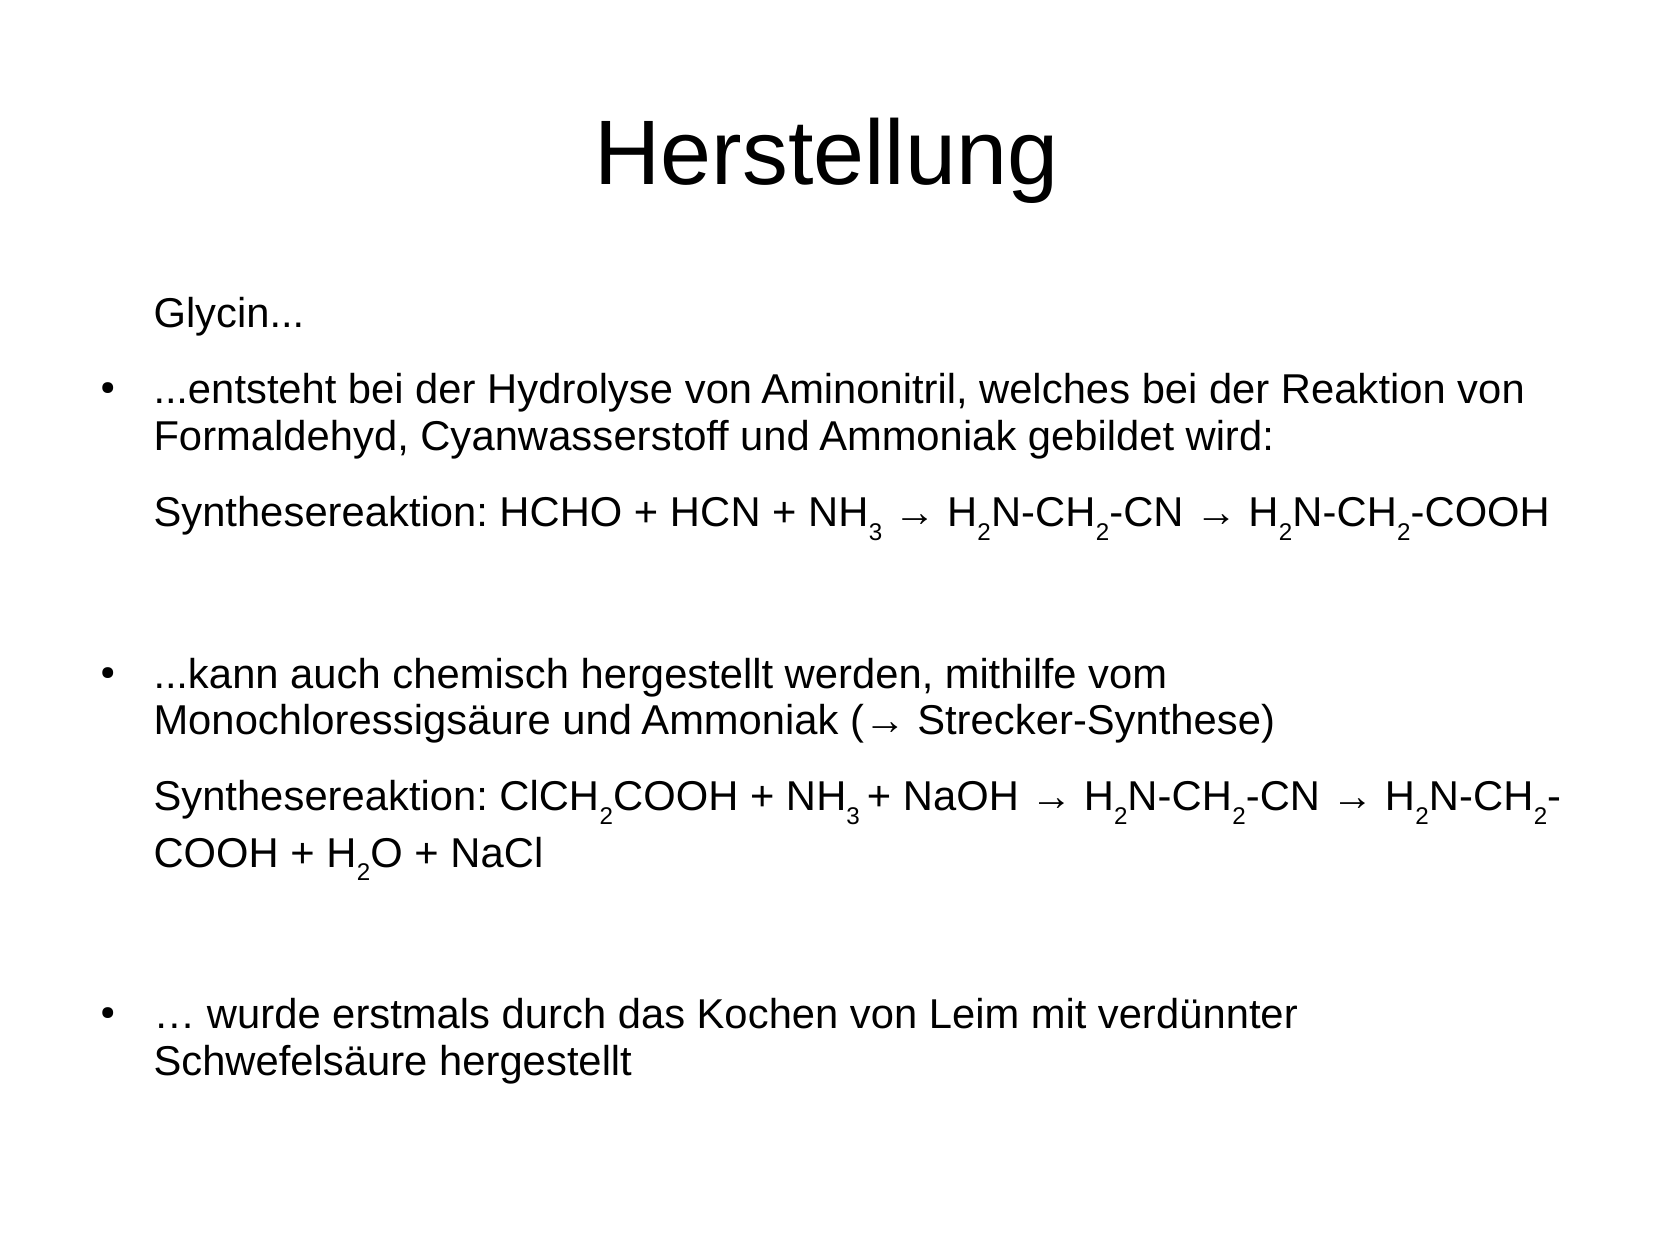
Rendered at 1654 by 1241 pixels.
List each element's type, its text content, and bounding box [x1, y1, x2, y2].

list Glycin... ...entsteht bei der Hydrolyse von Aminonitril, welches bei der Reaktion von Formaldehyd, Cyanwasserstoff und Ammoniak gebildet wird: Synthesereaktion: HCHO + HCN + NH3 → H2N-CH2-CN → H2N-CH2-COOH ...kann auch chemisch hergestellt werden, mithilfe vom Monochloressigsäure und Ammoniak (→ Strecker-Synthese) Synthesereaktion: ClCH2COOH + NH3 + NaOH → H2N-CH2-CN → H2N-CH2-COOH + H2O + NaCl … wurde erstmals durch das Kochen von Leim mit verdünnter Schwefelsäure hergestellt [82, 290, 1571, 1241]
title Herstellung [82, 49, 1571, 257]
